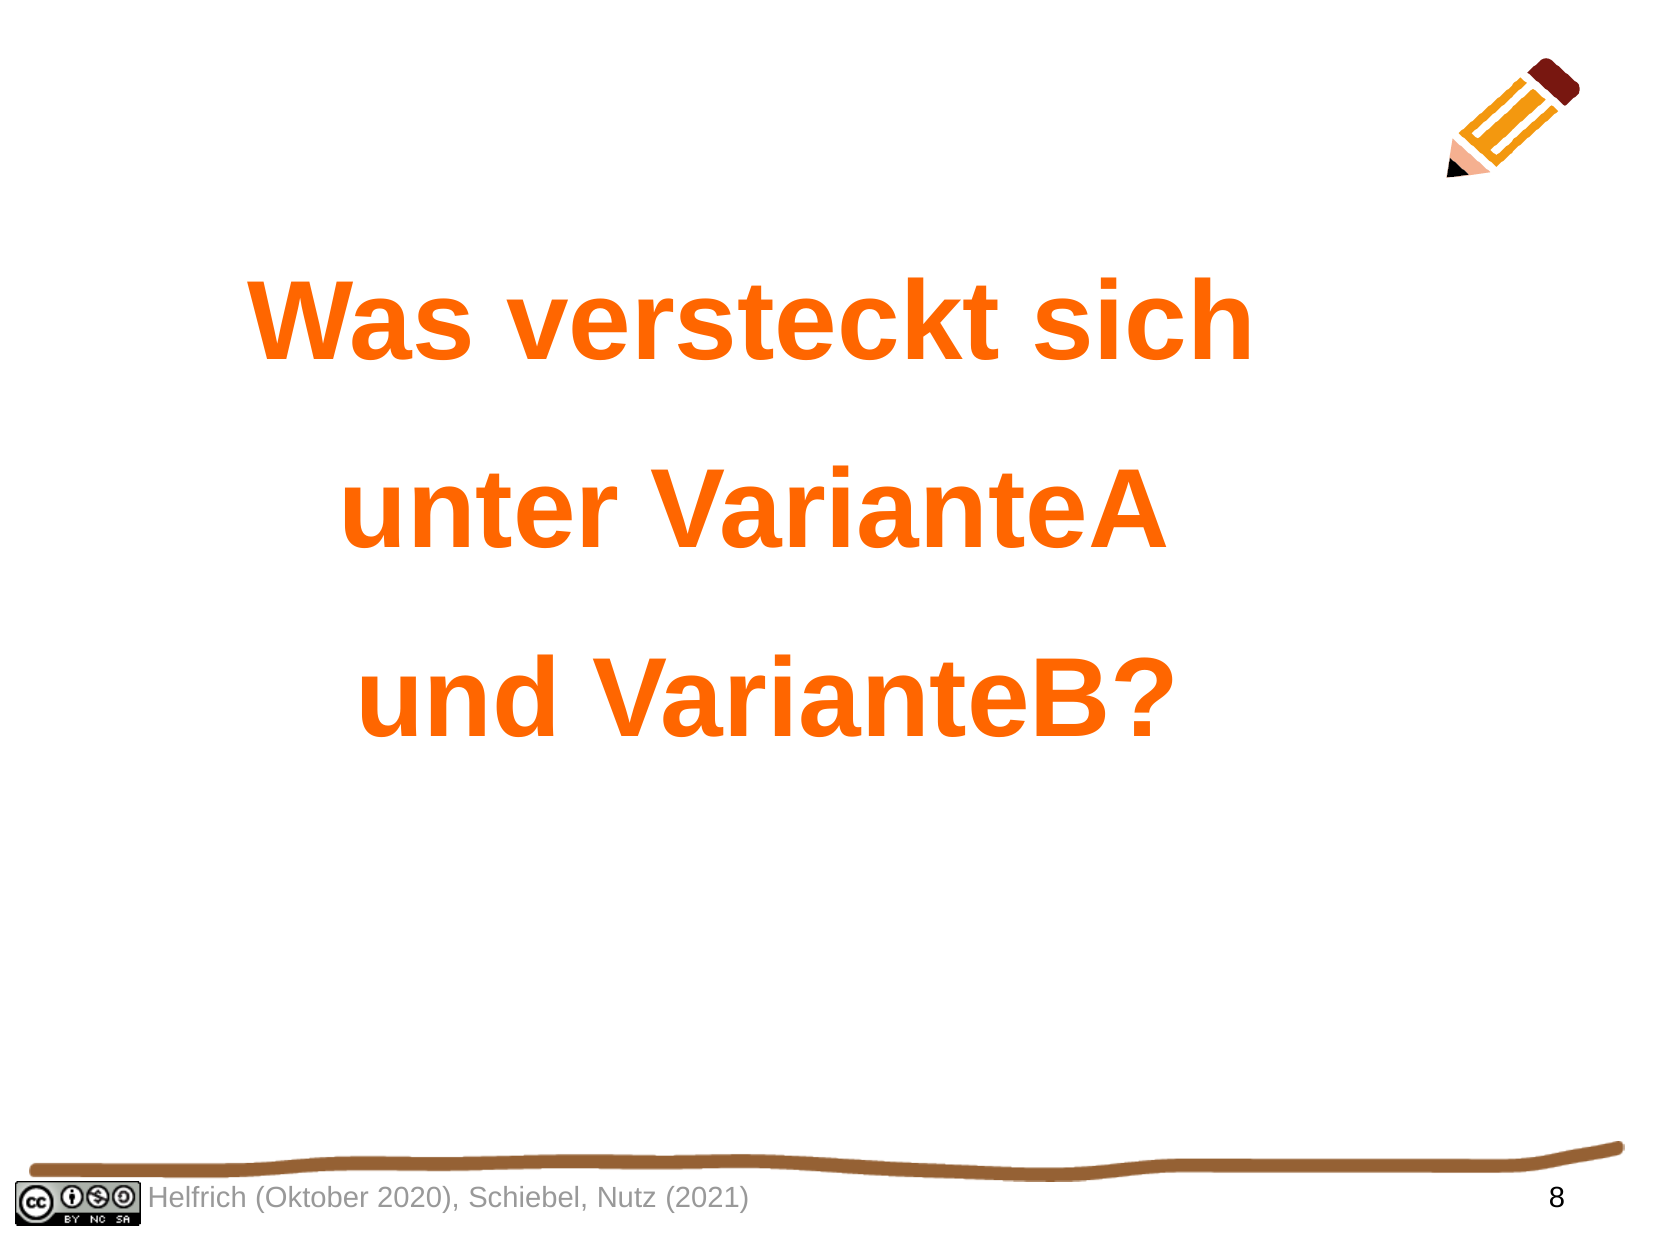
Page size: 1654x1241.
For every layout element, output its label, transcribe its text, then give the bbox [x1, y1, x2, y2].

picture [1447, 58, 1580, 178]
picture [15, 1141, 1625, 1226]
subtitle Was versteckt sich unter VarianteA und VarianteB? [88, 39, 1447, 916]
